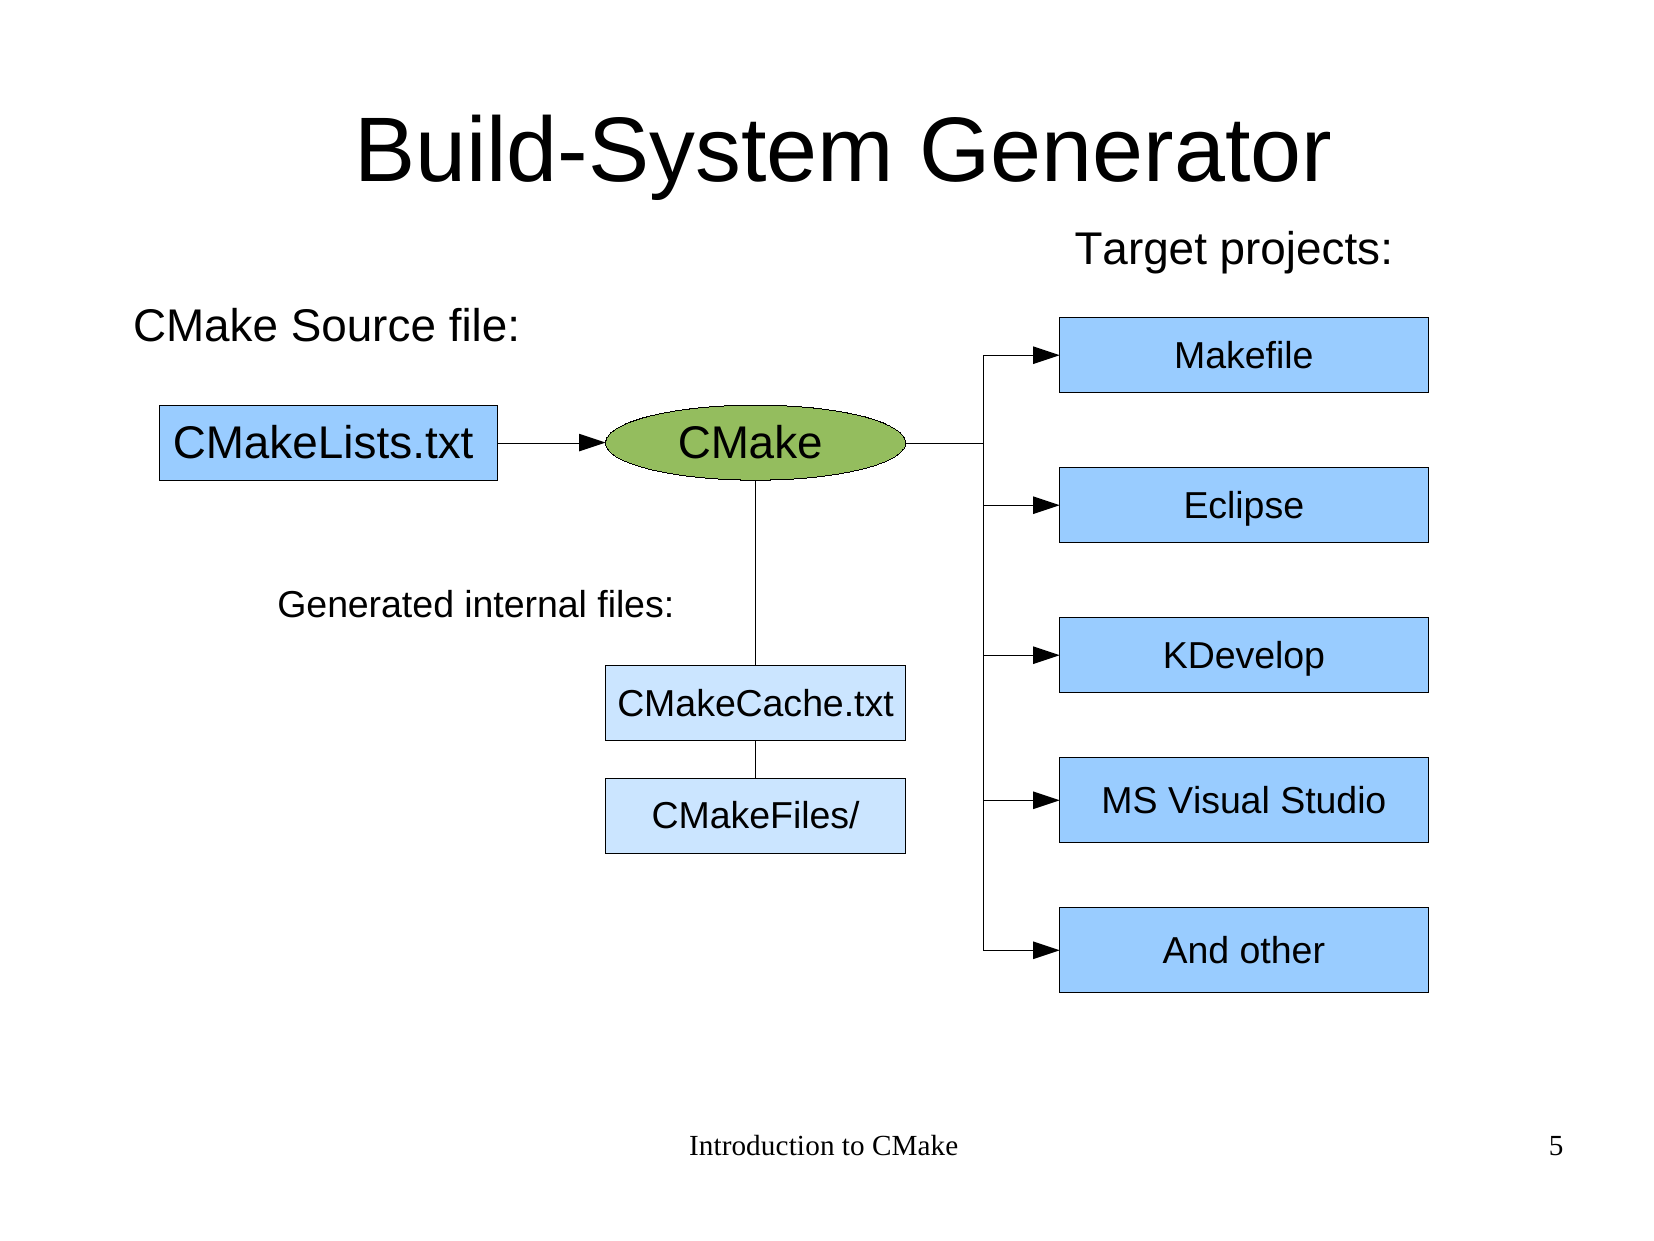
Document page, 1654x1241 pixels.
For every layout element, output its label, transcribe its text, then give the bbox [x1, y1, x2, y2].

text_box CMakeCache.txt [605, 665, 906, 741]
title Build-System Generator [150, 74, 1538, 226]
text_box Target projects: [1059, 215, 1446, 288]
text_box MS Visual Studio [1059, 757, 1429, 843]
text_box KDevelop [1059, 617, 1429, 693]
text_box Makefile [1059, 317, 1429, 393]
text_box CMakeFiles/ [605, 778, 906, 854]
text_box CMake [605, 405, 906, 481]
text_box Generated internal files: [262, 576, 725, 638]
text_box CMakeLists.txt [159, 405, 498, 481]
text_box CMake Source file: [118, 292, 634, 365]
text_box Eclipse [1059, 467, 1429, 543]
text_box And other [1059, 907, 1429, 993]
